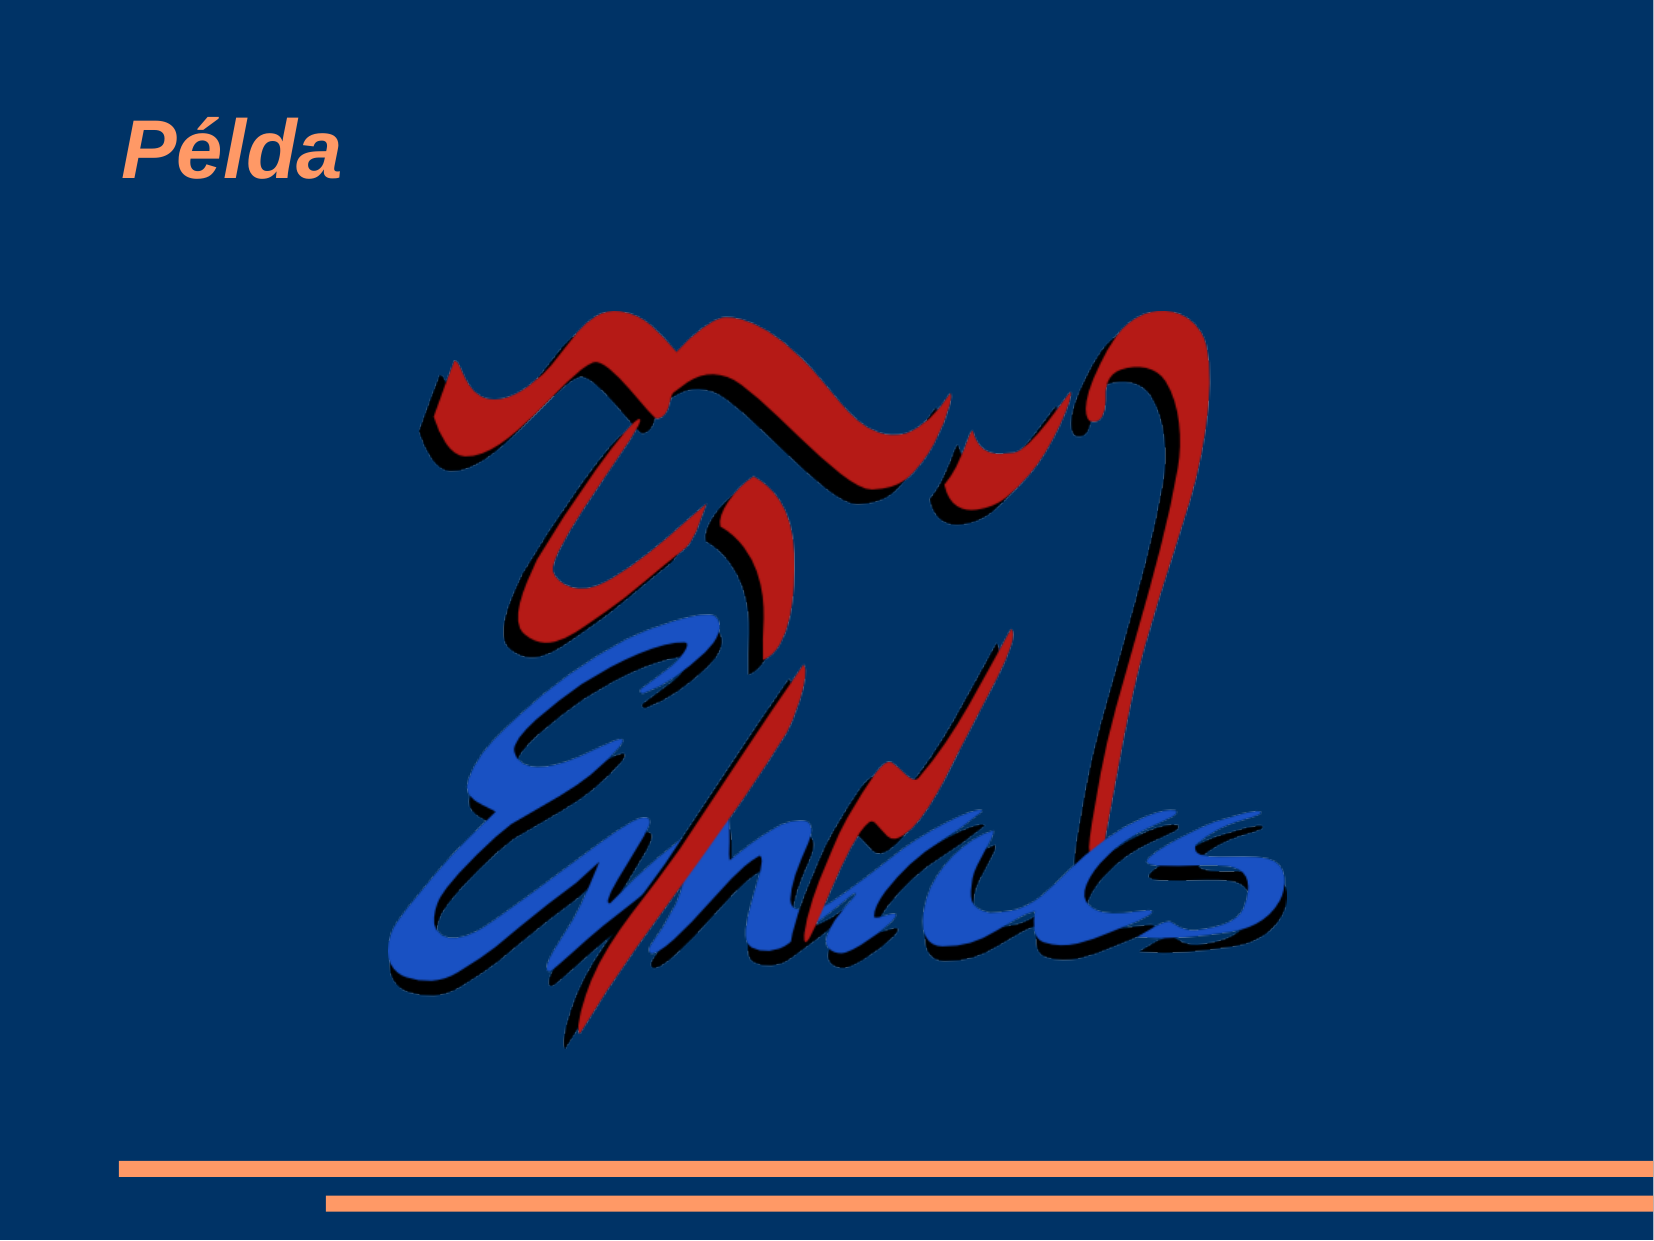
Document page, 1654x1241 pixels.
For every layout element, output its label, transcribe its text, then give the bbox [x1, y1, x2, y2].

picture [388, 311, 1287, 1049]
title Példa [121, 46, 1534, 254]
